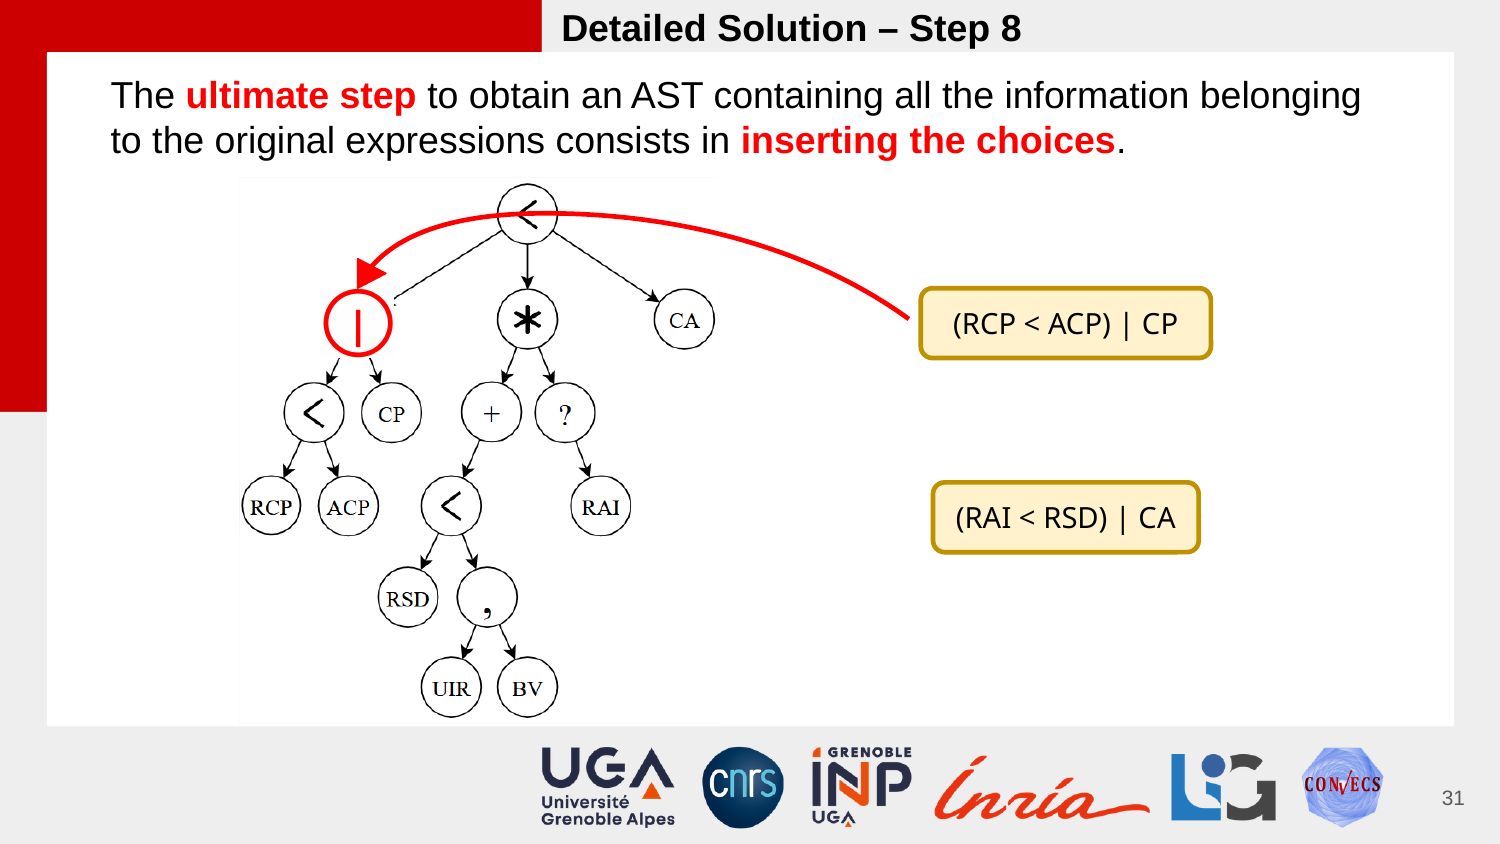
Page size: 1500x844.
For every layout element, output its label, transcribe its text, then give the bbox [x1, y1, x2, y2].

text_box The ultimate step to obtain an AST containing all the information belonging to the original expressions consists in inserting the choices. [95, 67, 1405, 225]
slide_number <numéro> [1389, 764, 1480, 830]
text_box [357, 258, 386, 289]
text_box (RAI < RSD) | CA [933, 482, 1199, 553]
text_box Detailed Solution – Step 8 [546, 0, 1441, 55]
picture [0, 0, 1500, 844]
text_box (RCP < ACP) | CP [920, 288, 1211, 359]
